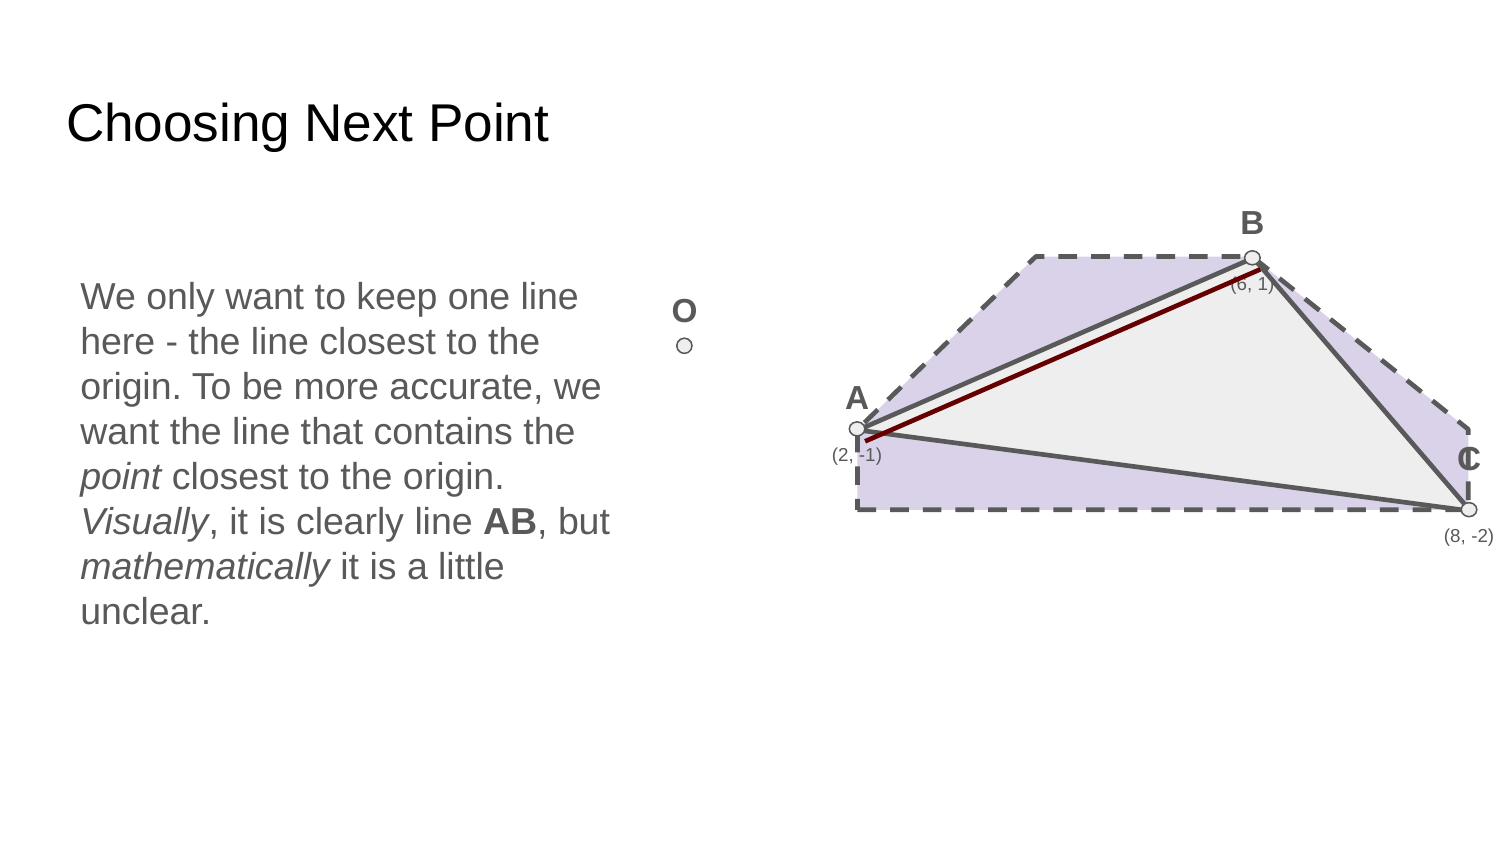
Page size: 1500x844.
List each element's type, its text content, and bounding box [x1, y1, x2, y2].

text_box B [1216, 186, 1289, 257]
text_box [676, 345, 693, 354]
title Choosing Next Point [51, 72, 1449, 167]
text_box (8, -2) [1418, 515, 1500, 554]
text_box [850, 432, 878, 436]
text_box [857, 297, 1477, 517]
text_box (6, 1) [1201, 264, 1303, 303]
text_box A [821, 361, 893, 432]
text_box We only want to keep one line here - the line closest to the origin. To be more accurate, we want the line that contains the point closest to the origin. Visually, it is clearly line AB, but mathematically it is a little unclear. [65, 256, 656, 648]
text_box O [648, 274, 721, 345]
text_box C [1433, 421, 1500, 492]
text_box (2, -1) [806, 435, 908, 474]
text_box [893, 256, 1262, 426]
